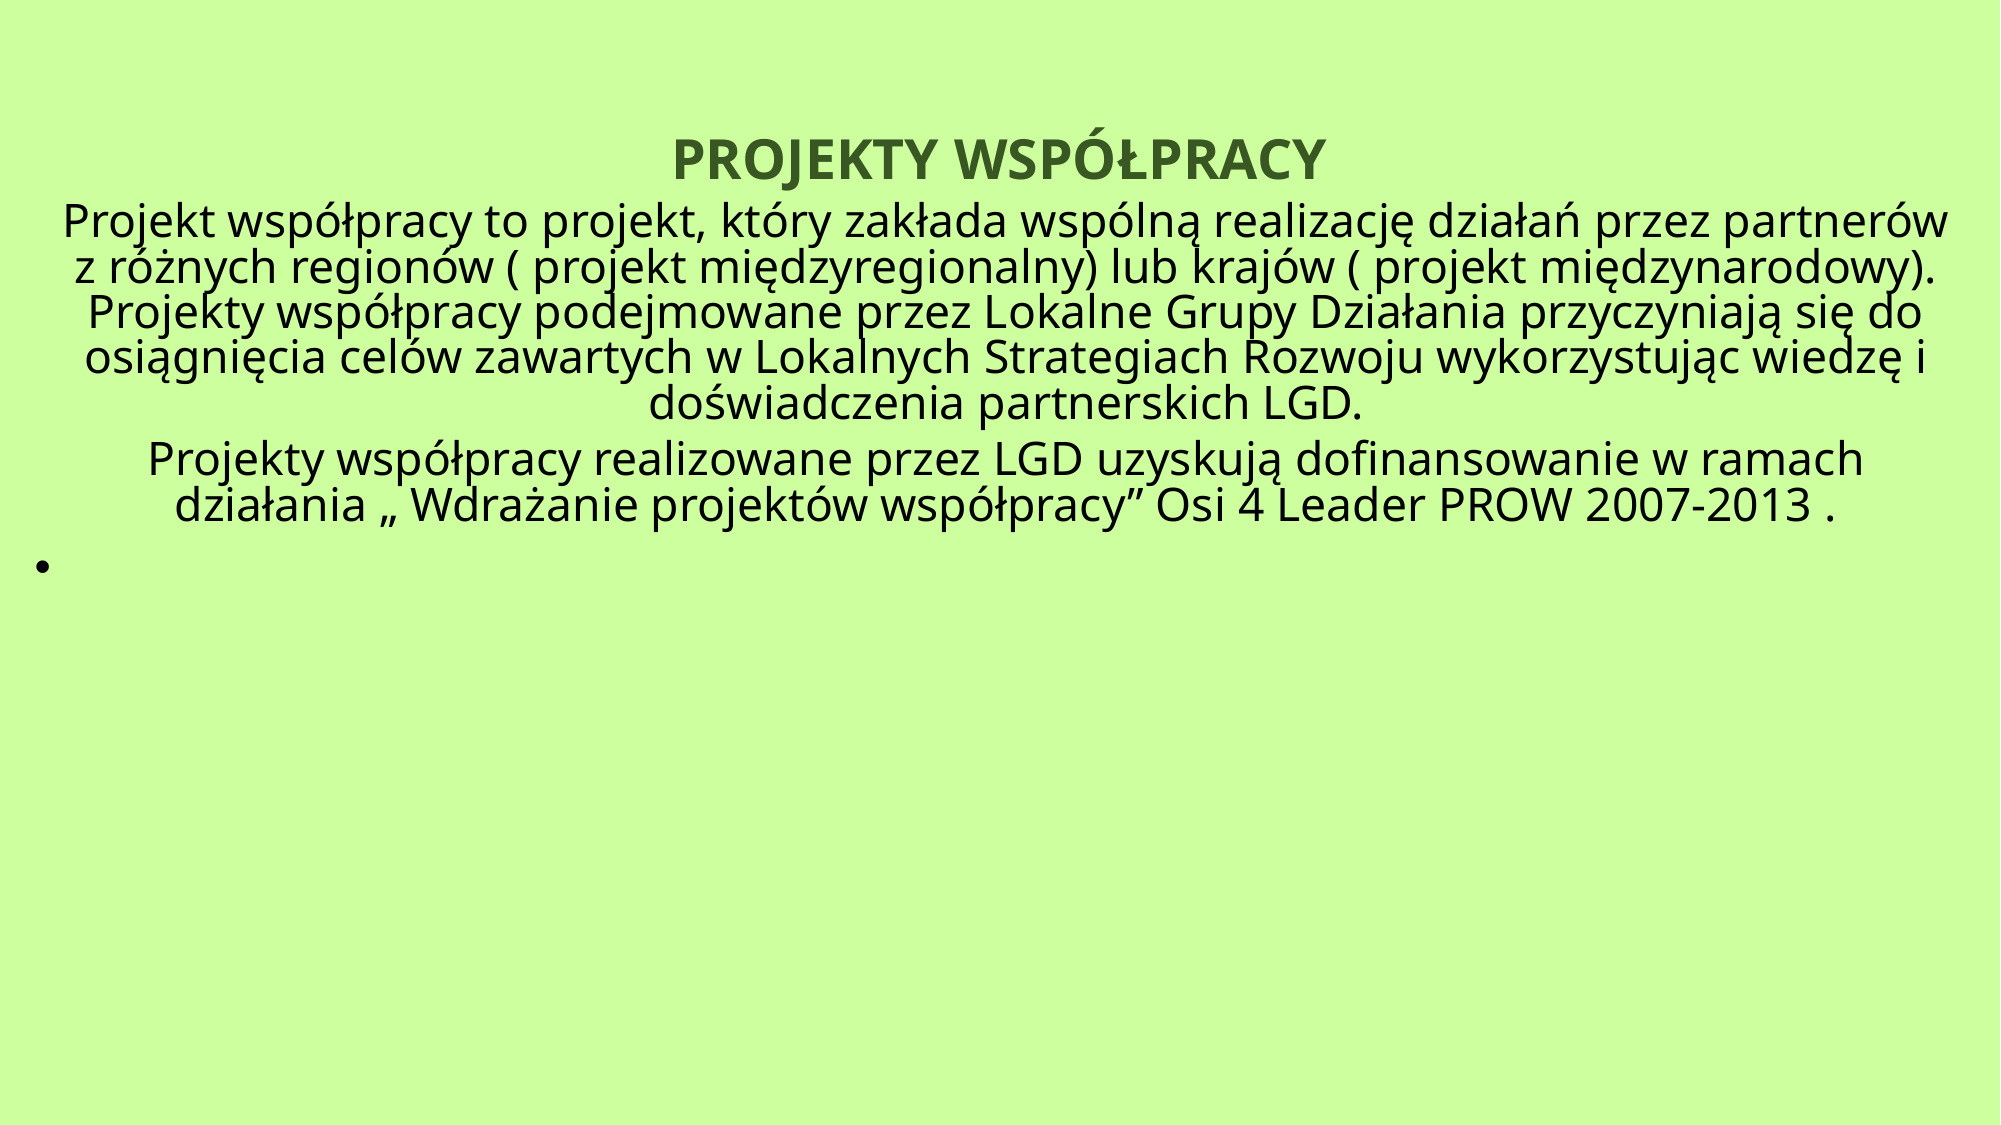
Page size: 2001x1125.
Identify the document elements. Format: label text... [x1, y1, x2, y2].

list PROJEKTY WSPÓŁPRACY Projekt współpracy to projekt, który zakłada wspólną realizację działań przez partnerów z różnych regionów ( projekt międzyregionalny) lub krajów ( projekt międzynarodowy). Projekty współpracy podejmowane przez Lokalne Grupy Działania przyczyniają się do osiągnięcia celów zawartych w Lokalnych Strategiach Rozwoju wykorzystując wiedzę i doświadczenia partnerskich LGD. Projekty współpracy realizowane przez LGD uzyskują dofinansowanie w ramach działania „ Wdrażanie projektów współpracy” Osi 4 Leader PROW 2007-2013 . [19, 54, 1969, 539]
